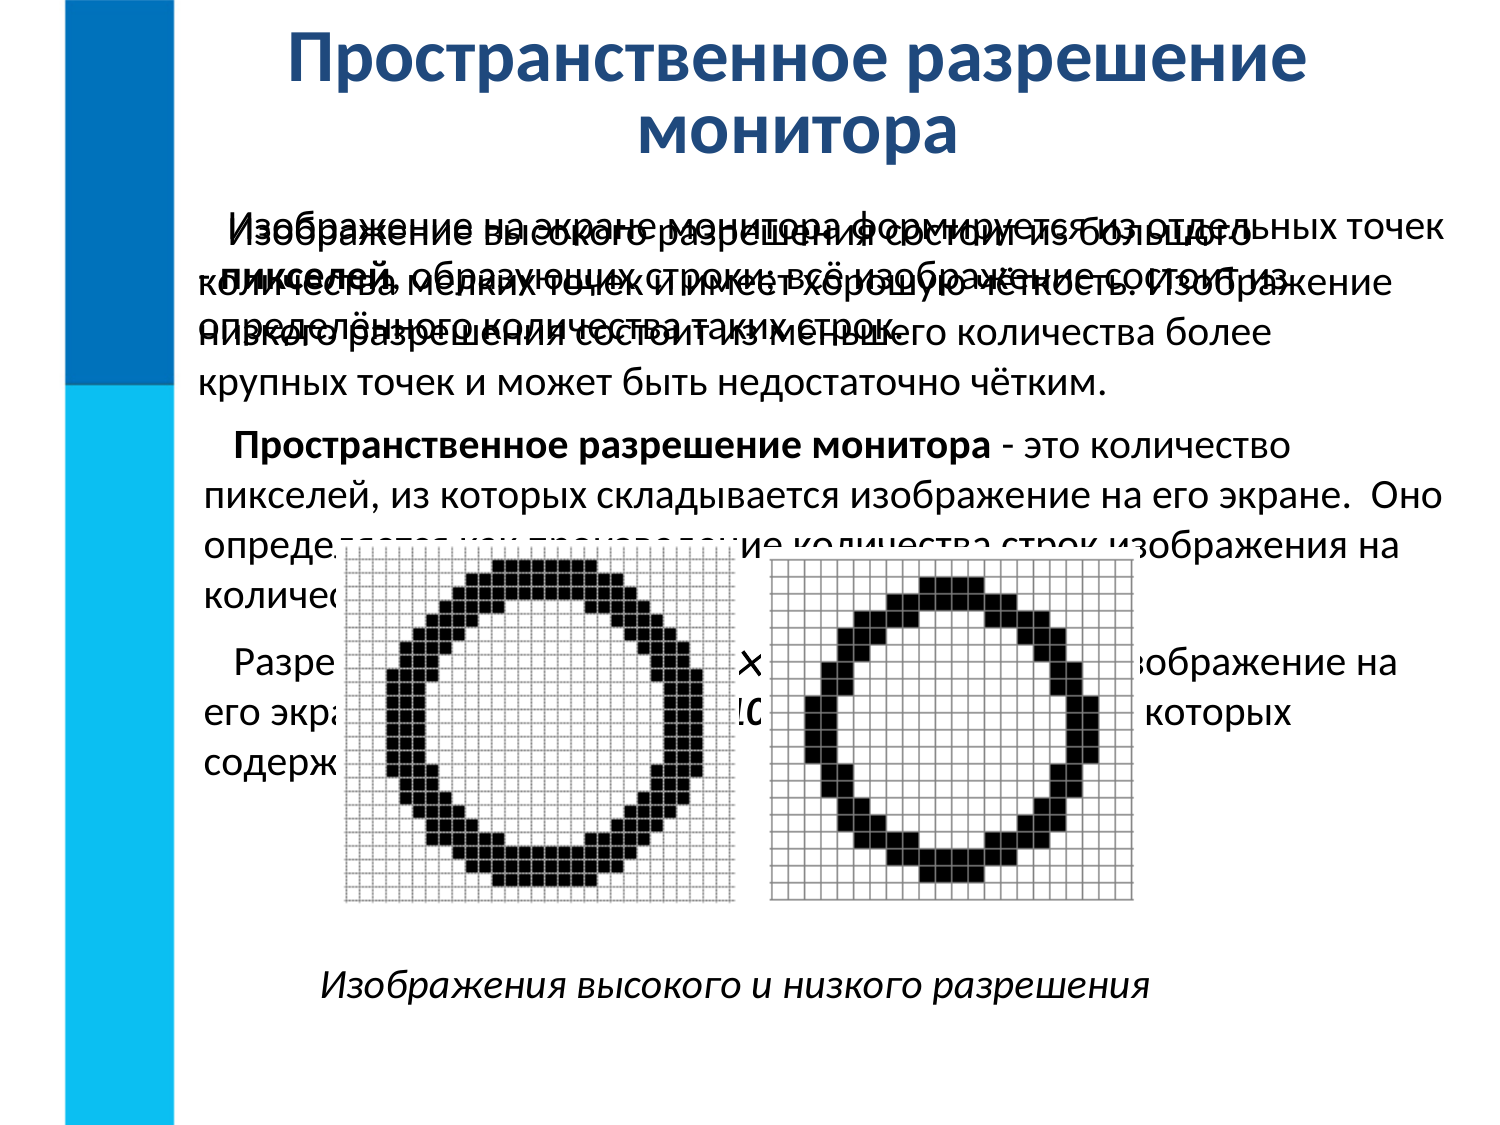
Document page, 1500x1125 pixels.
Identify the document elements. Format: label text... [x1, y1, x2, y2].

text_box Пространственное разрешение монитора - это количество пикселей, из которых складывается изображение на его экране. Оно определяется как произведение количества строк изображения на количество точек в строке. Разрешение монитора 12801024 означает, что изображение на его экране будет состоять из 1024 строк, каждая из которых содержит 1280 пикселей. [189, 408, 1477, 792]
text_box Пространственное разрешение монитора [171, 31, 1425, 161]
picture [0, 0, 1500, 1125]
text_box Изображения высокого и низкого разрешения [304, 949, 1250, 1015]
text_box Изображение высокого разрешения состоит из большого количества мелких точек и имеет хорошую чёткость. Изображение низкого разрешения состоит из меньшего количества более крупных точек и может быть недостаточно чётким. [183, 196, 1447, 412]
text_box Изображение на экране монитора формируется из отдельных точек - пикселей, образующих строки; всё изображение состоит из определённого количества таких строк. [183, 190, 1471, 356]
